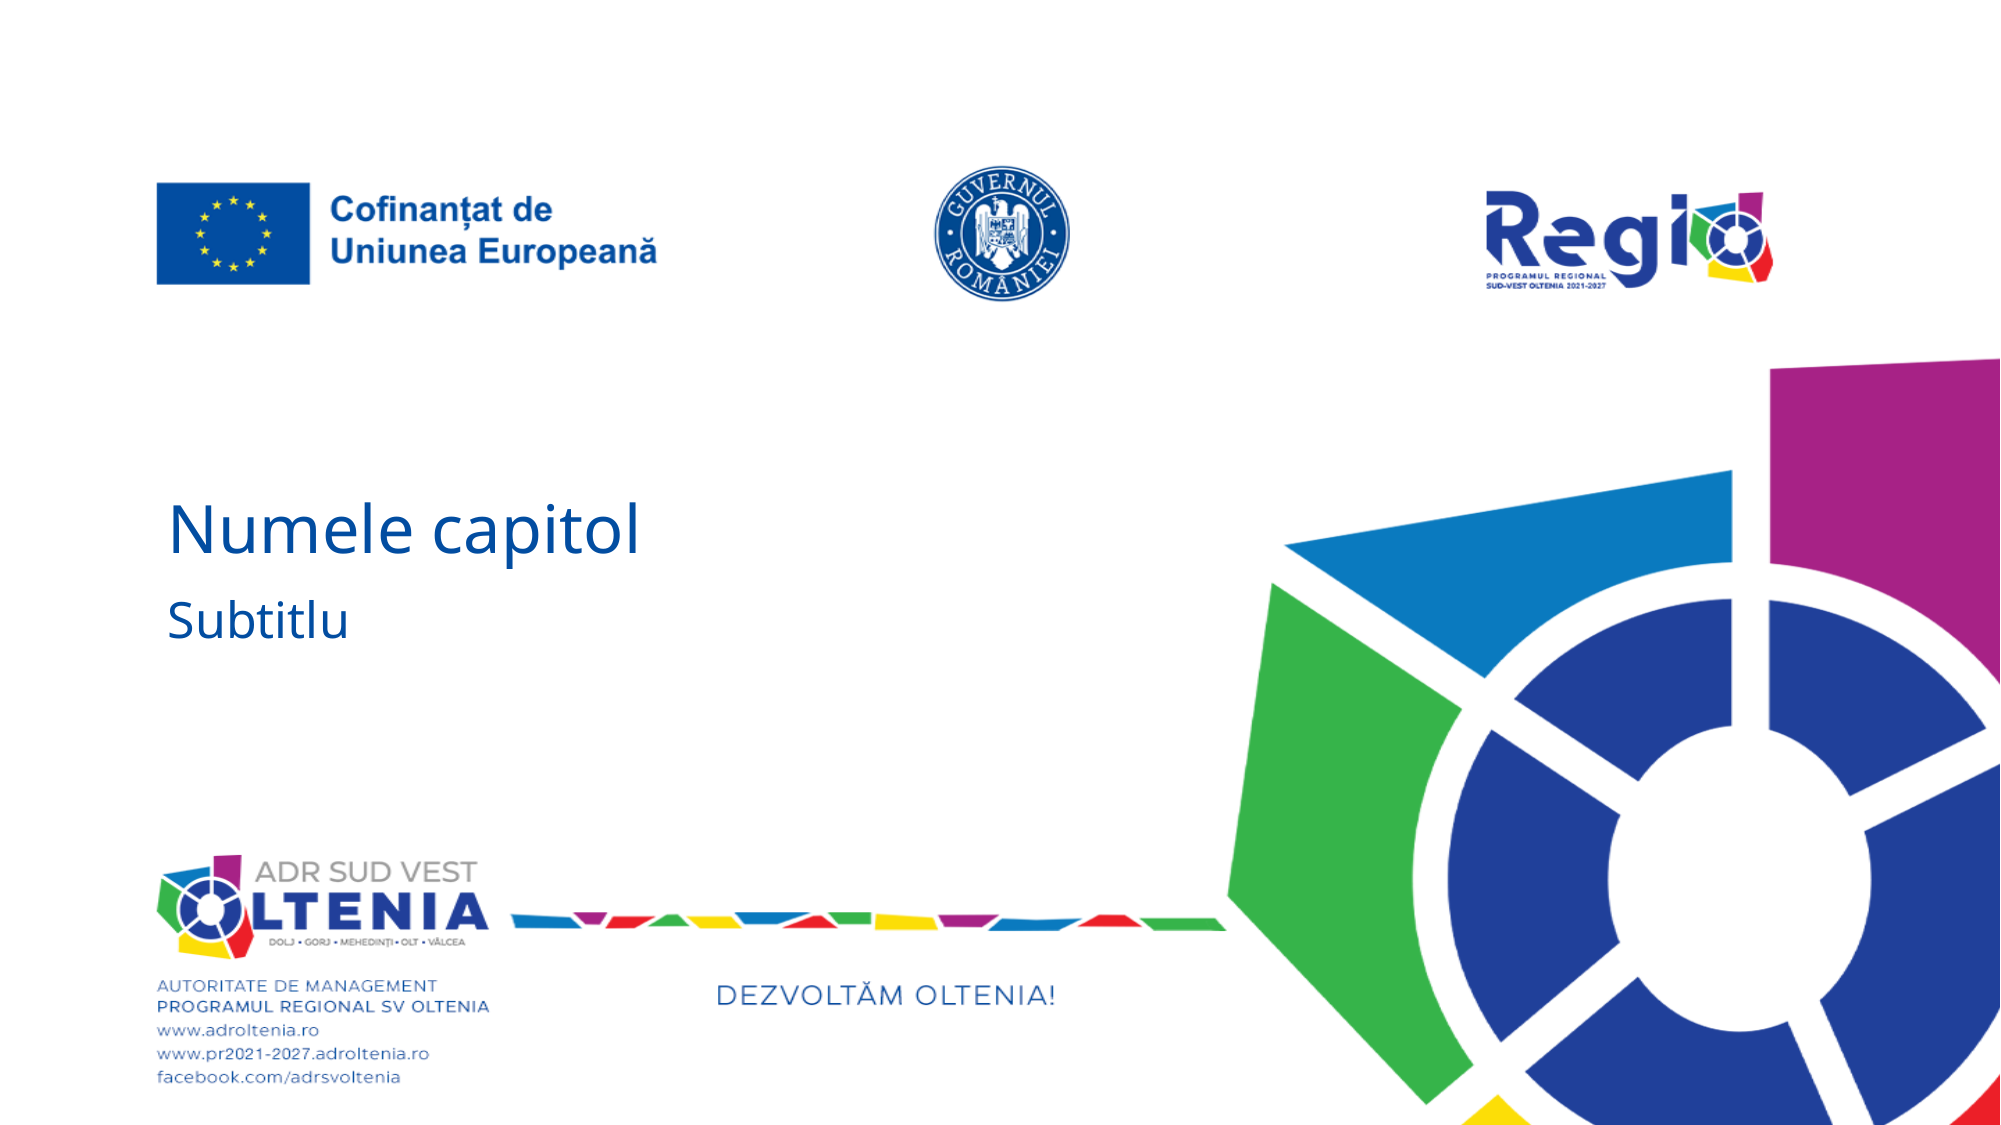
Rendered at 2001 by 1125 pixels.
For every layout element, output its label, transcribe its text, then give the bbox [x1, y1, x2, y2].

title Numele capitol [152, 184, 1750, 576]
picture [0, 0, 2000, 1125]
subtitle Subtitlu [152, 587, 1653, 860]
